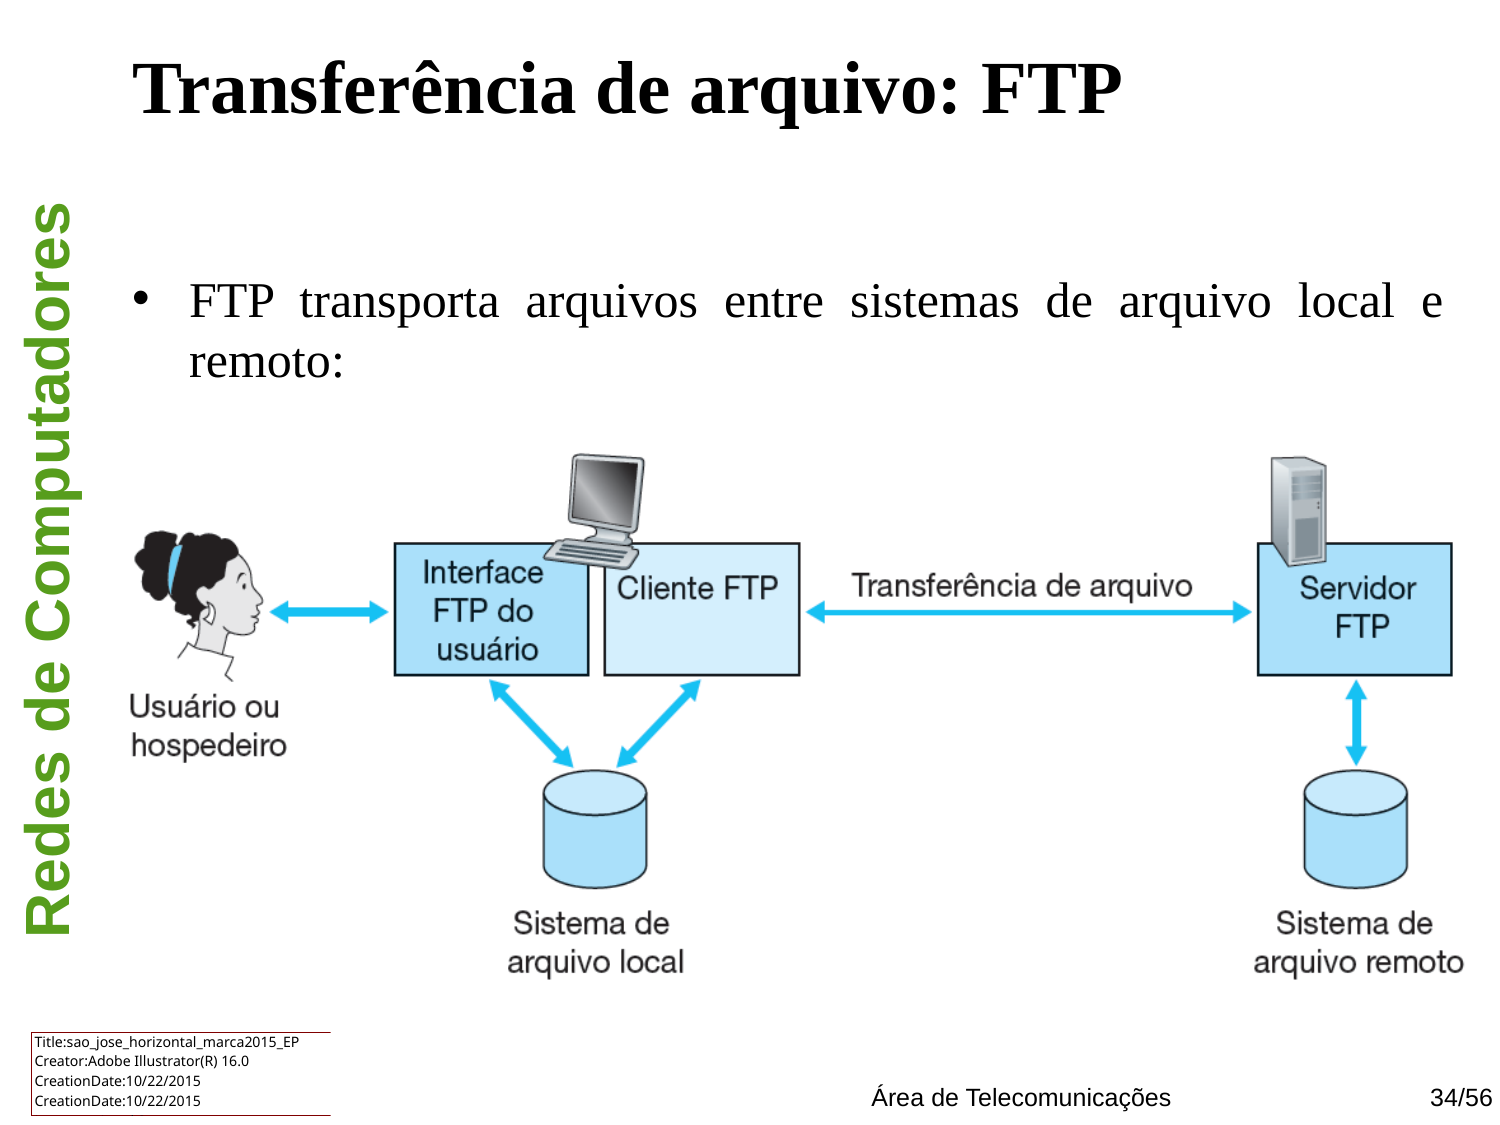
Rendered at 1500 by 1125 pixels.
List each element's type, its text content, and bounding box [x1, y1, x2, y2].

text_box FTP transporta arquivos entre sistemas de arquivo local e remoto: [118, 259, 1459, 432]
text_box Transferência de arquivo: FTP [118, 30, 1193, 315]
text_box FTP transporta arquivos entre sistemas de arquivo local e remoto: [118, 993, 1459, 1083]
picture [118, 432, 1477, 993]
